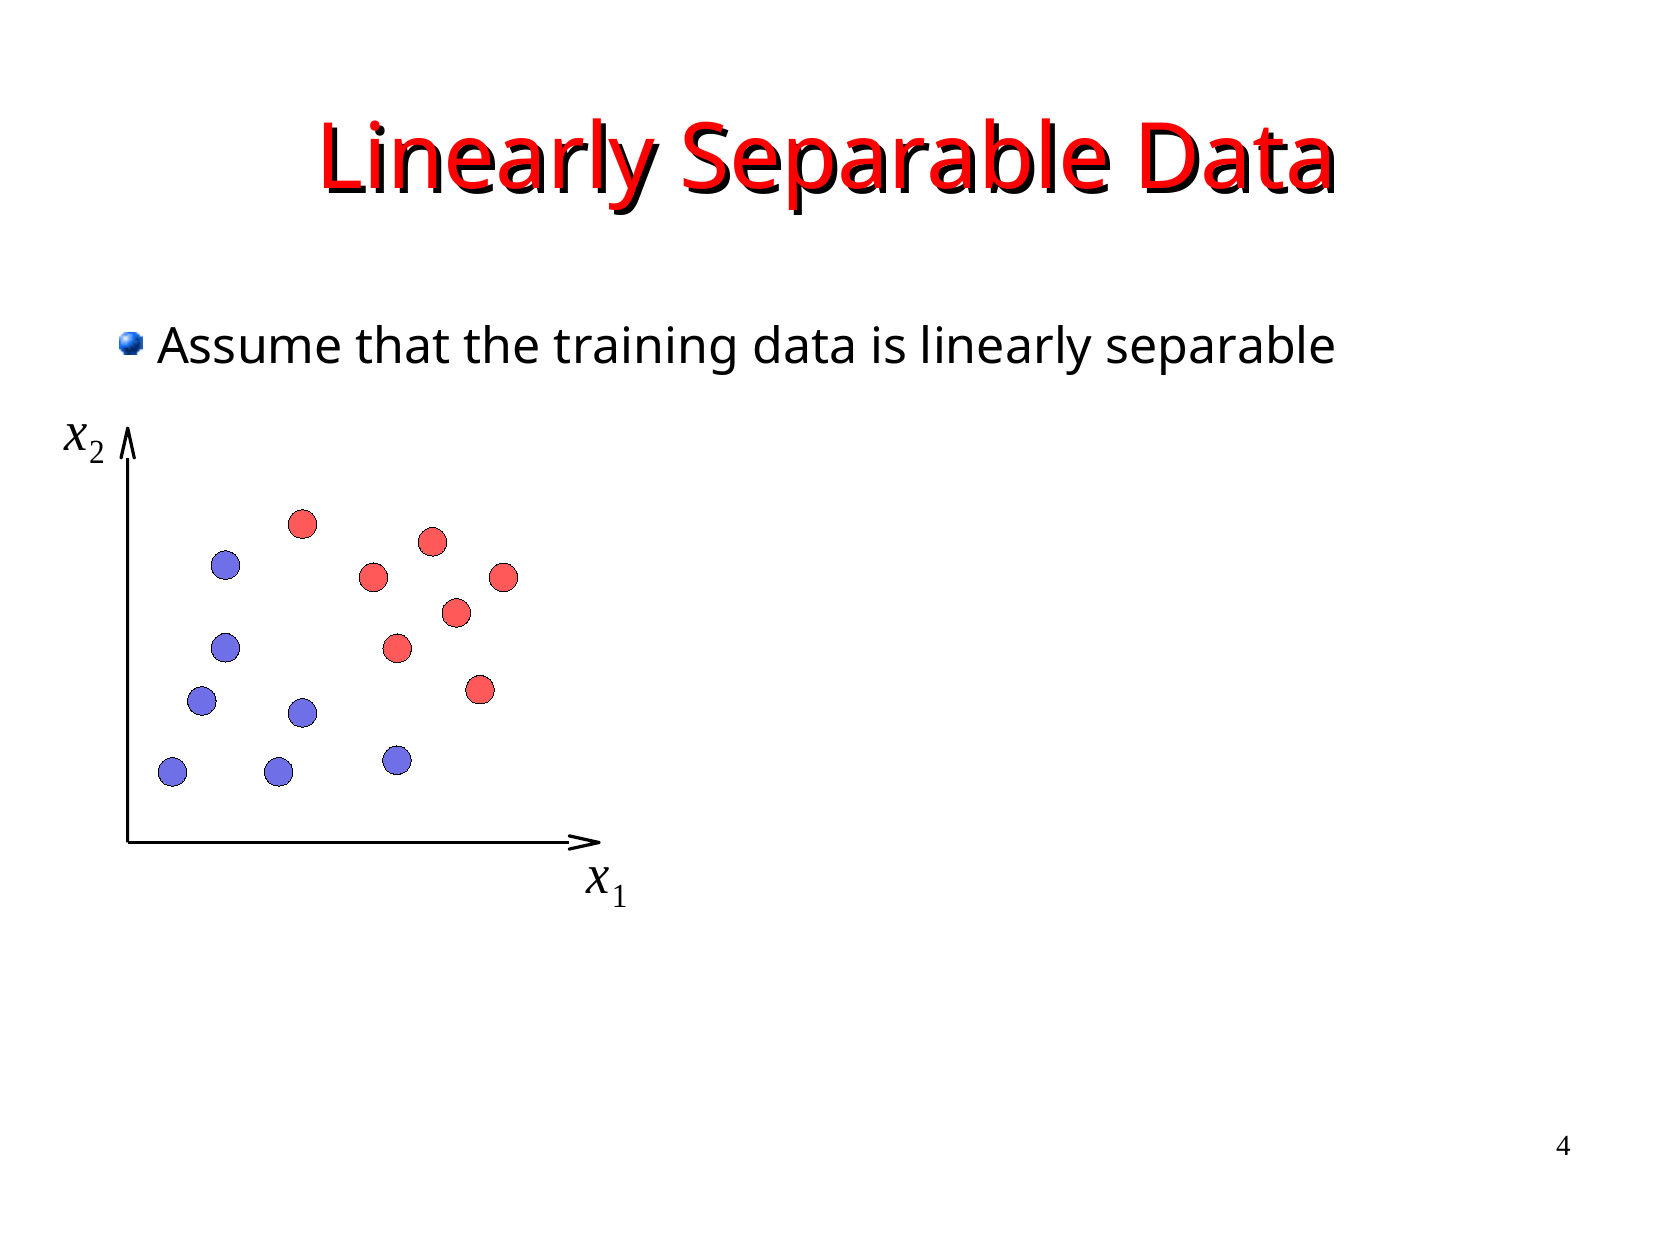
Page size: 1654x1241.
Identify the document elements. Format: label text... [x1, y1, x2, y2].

text_box [187, 686, 217, 716]
chart [575, 843, 634, 915]
text_box Assume that the training data is linearly separable [104, 302, 1576, 373]
text_box [359, 562, 388, 592]
text_box [158, 757, 187, 787]
text_box [211, 550, 240, 580]
text_box [489, 563, 518, 592]
text_box [382, 745, 412, 775]
text_box [264, 757, 293, 787]
text_box [288, 509, 317, 539]
text_box [211, 633, 240, 663]
text_box [442, 598, 471, 628]
text_box [418, 527, 447, 557]
text_box [288, 698, 317, 728]
text_box [382, 633, 412, 663]
title Linearly Separable Data [82, 49, 1571, 257]
chart [52, 400, 112, 472]
text_box [465, 675, 495, 704]
